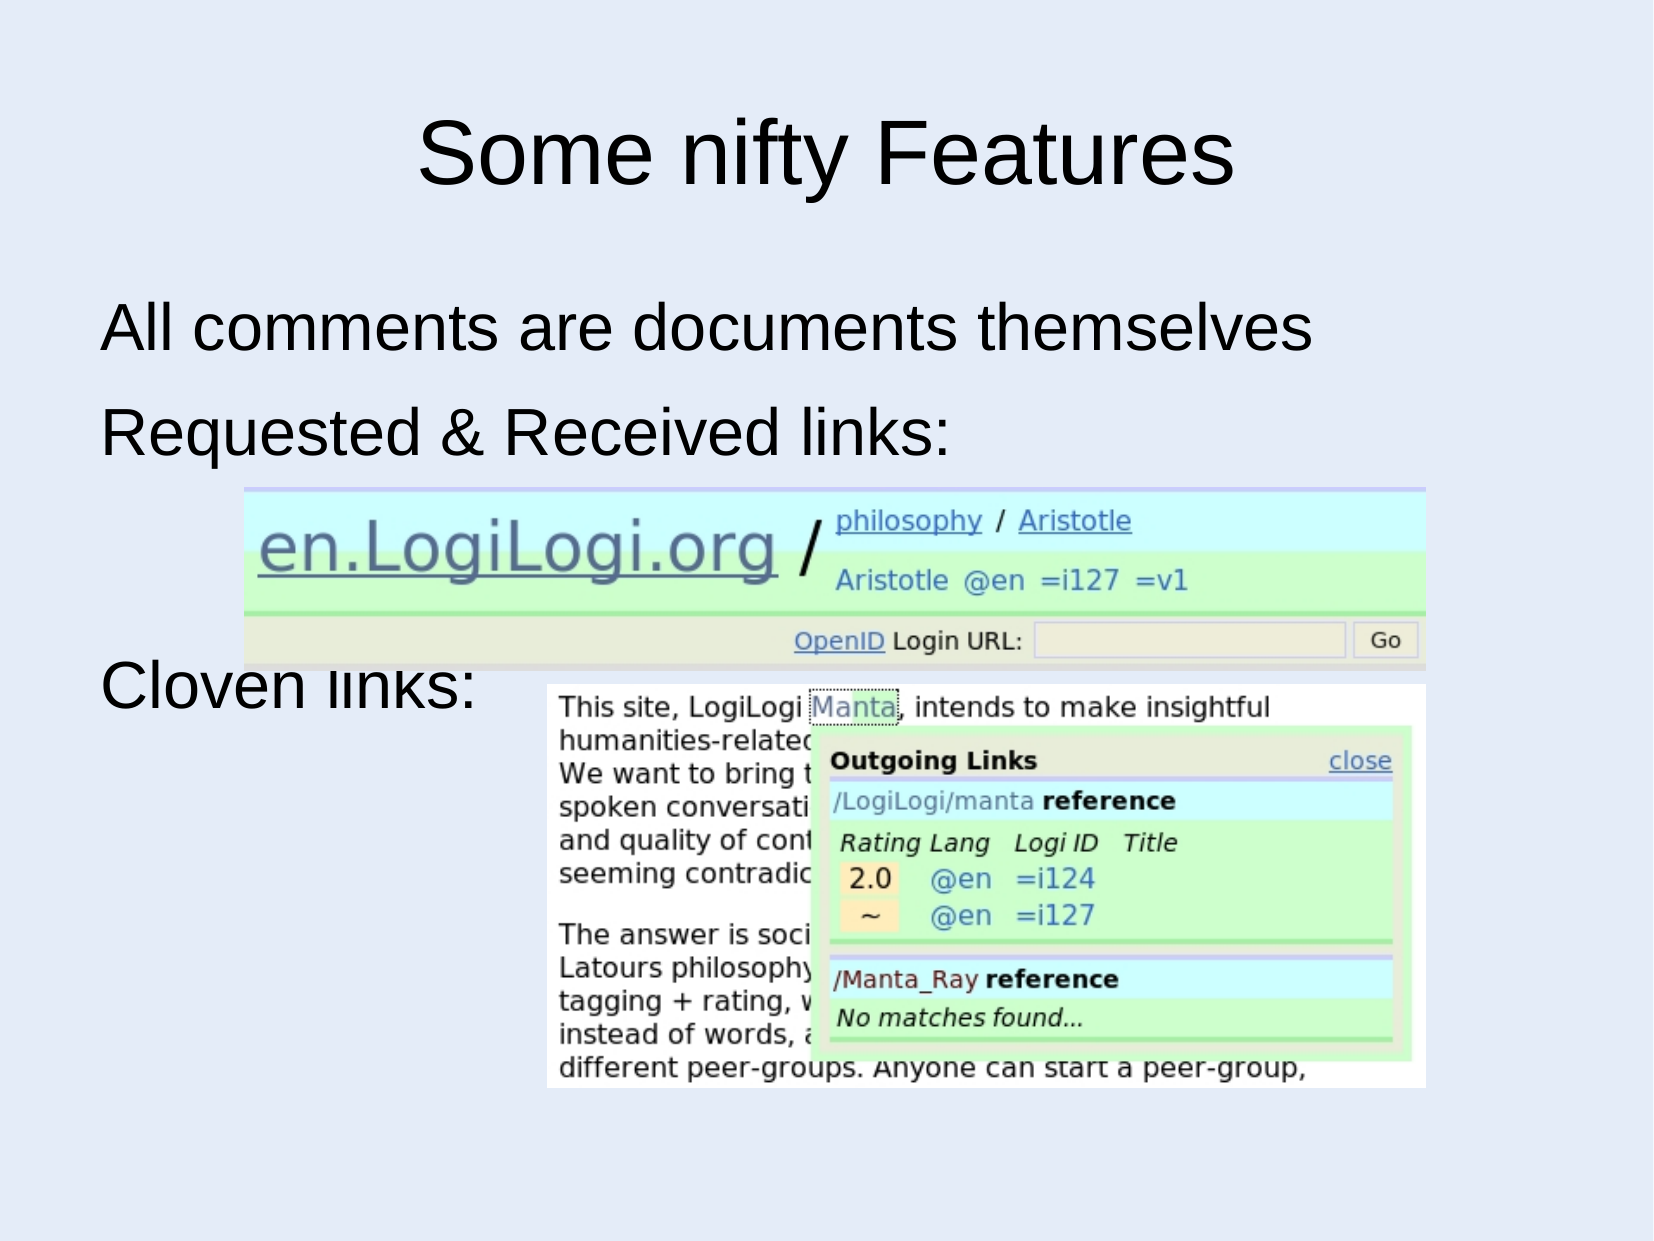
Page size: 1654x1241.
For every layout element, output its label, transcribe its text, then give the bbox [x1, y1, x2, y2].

title Some nifty Features [82, 49, 1571, 257]
picture [0, 0, 1654, 1241]
list All comments are documents themselves Requested & Received links: Cloven links: [82, 290, 1571, 1094]
